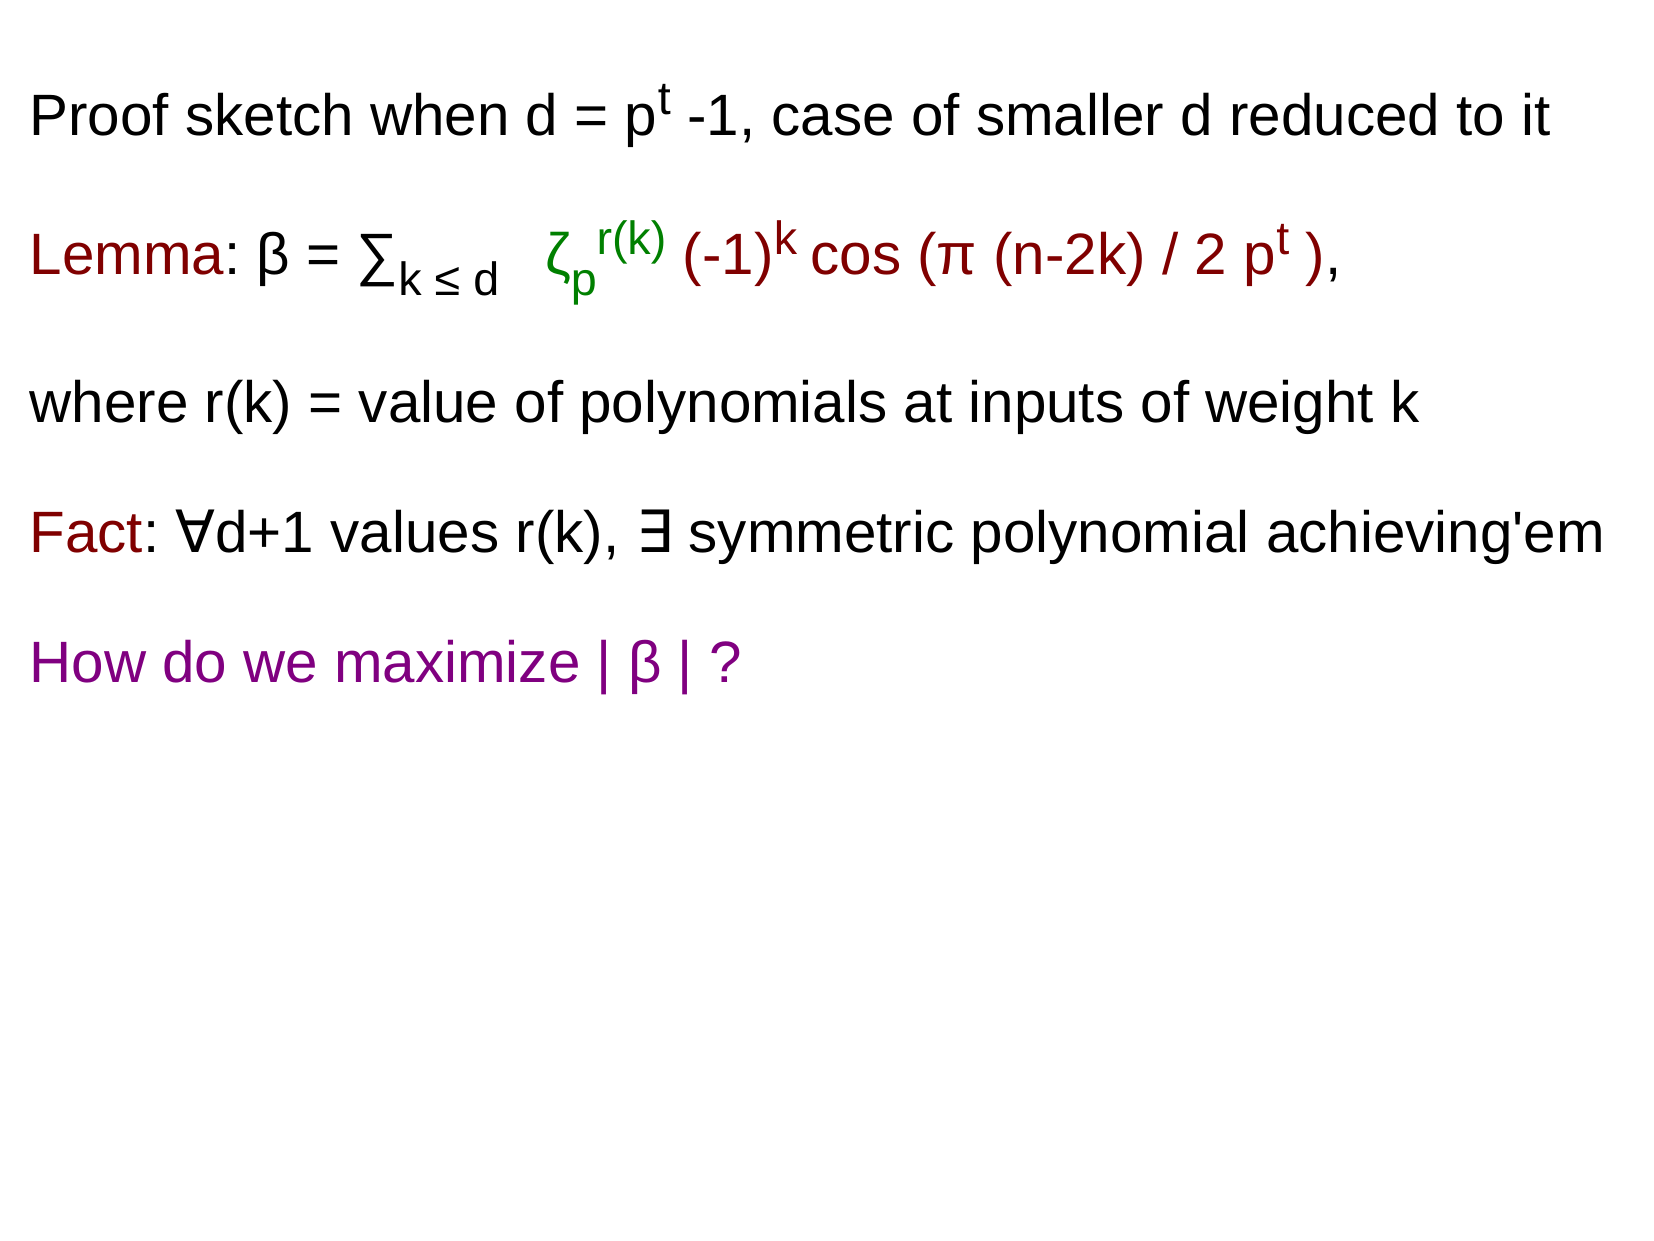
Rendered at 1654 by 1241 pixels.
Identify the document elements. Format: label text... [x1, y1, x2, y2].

text_box Proof sketch when d = pt -1, case of smaller d reduced to it Lemma: β = ∑k ≤ d ζpr(k) (-1)k cos (π (n-2k) / 2 pt ), where r(k) = value of polynomials at inputs of weight k Fact: ∀d+1 values r(k), ∃ symmetric polynomial achieving'em How do we maximize | β | ? [15, 0, 1636, 1241]
